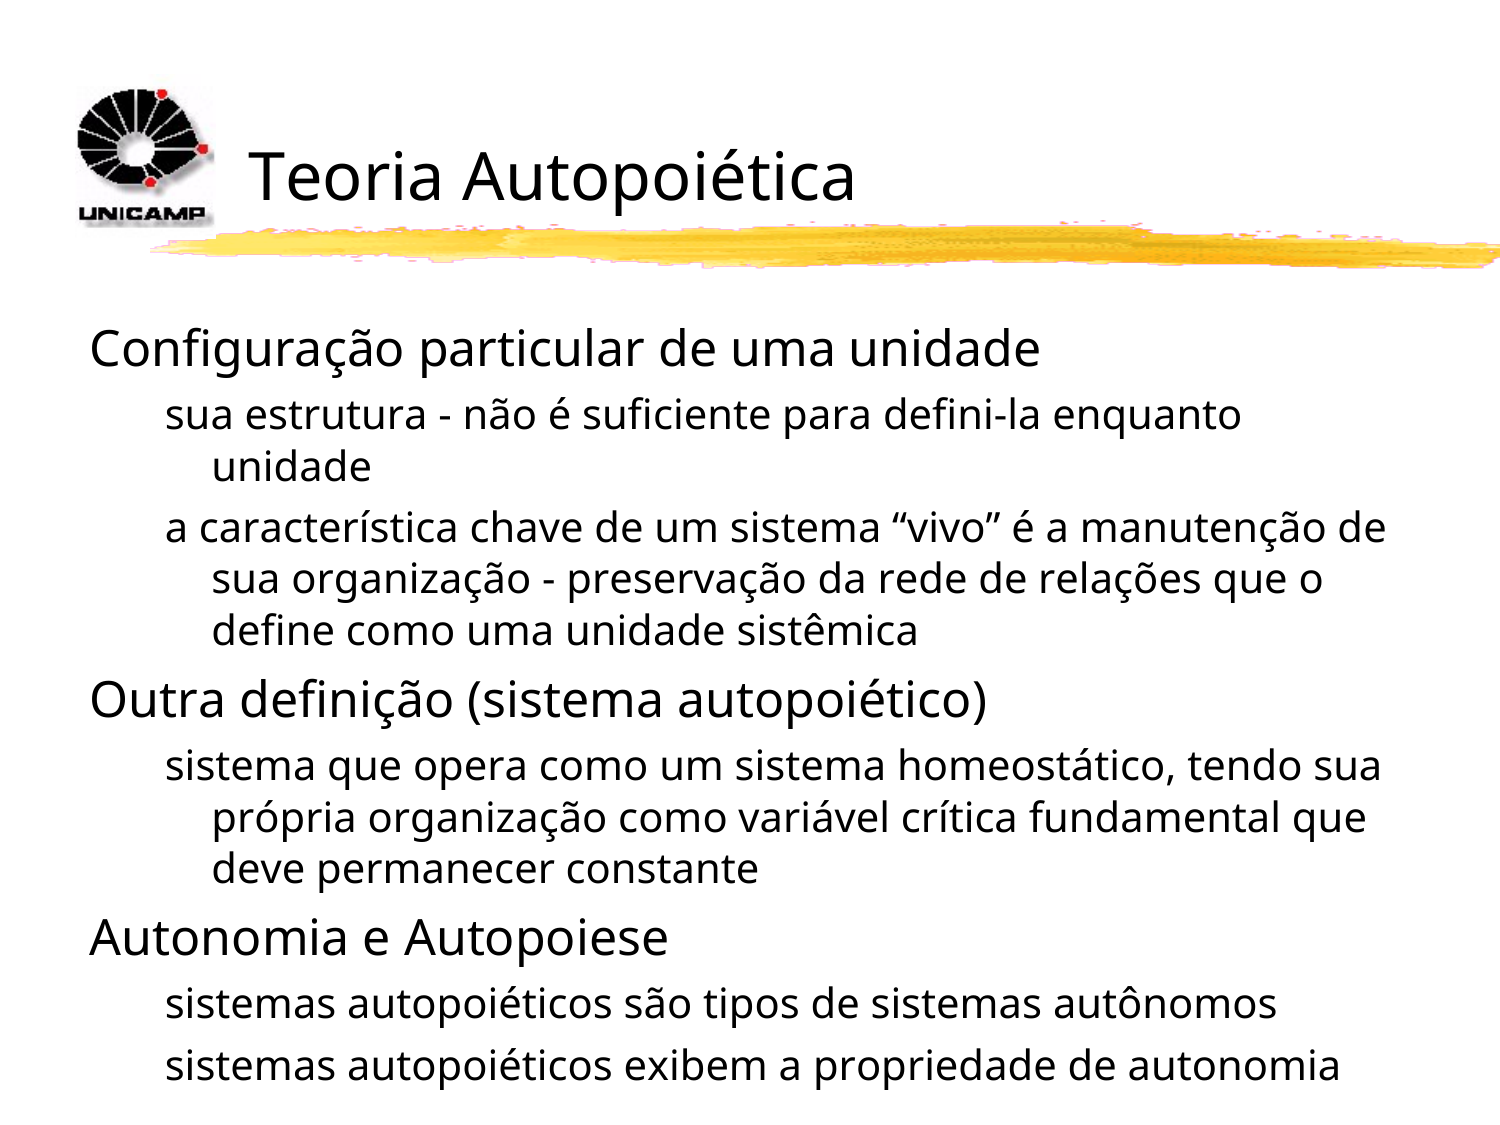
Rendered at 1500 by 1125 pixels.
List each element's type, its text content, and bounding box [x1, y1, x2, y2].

picture [75, 74, 1500, 279]
list Configuração particular de uma unidade sua estrutura - não é suficiente para defini-la enquanto unidade a característica chave de um sistema “vivo” é a manutenção de sua organização - preservação da rede de relações que o define como uma unidade sistêmica Outra definição (sistema autopoiético) sistema que opera como um sistema homeostático, tendo sua própria organização como variável crítica fundamental que deve permanecer constante Autonomia e Autopoiese sistemas autopoiéticos são tipos de sistemas autônomos sistemas autopoiéticos exibem a propriedade de autonomia [74, 309, 1417, 994]
title Teoria Autopoiética [233, 37, 1434, 225]
